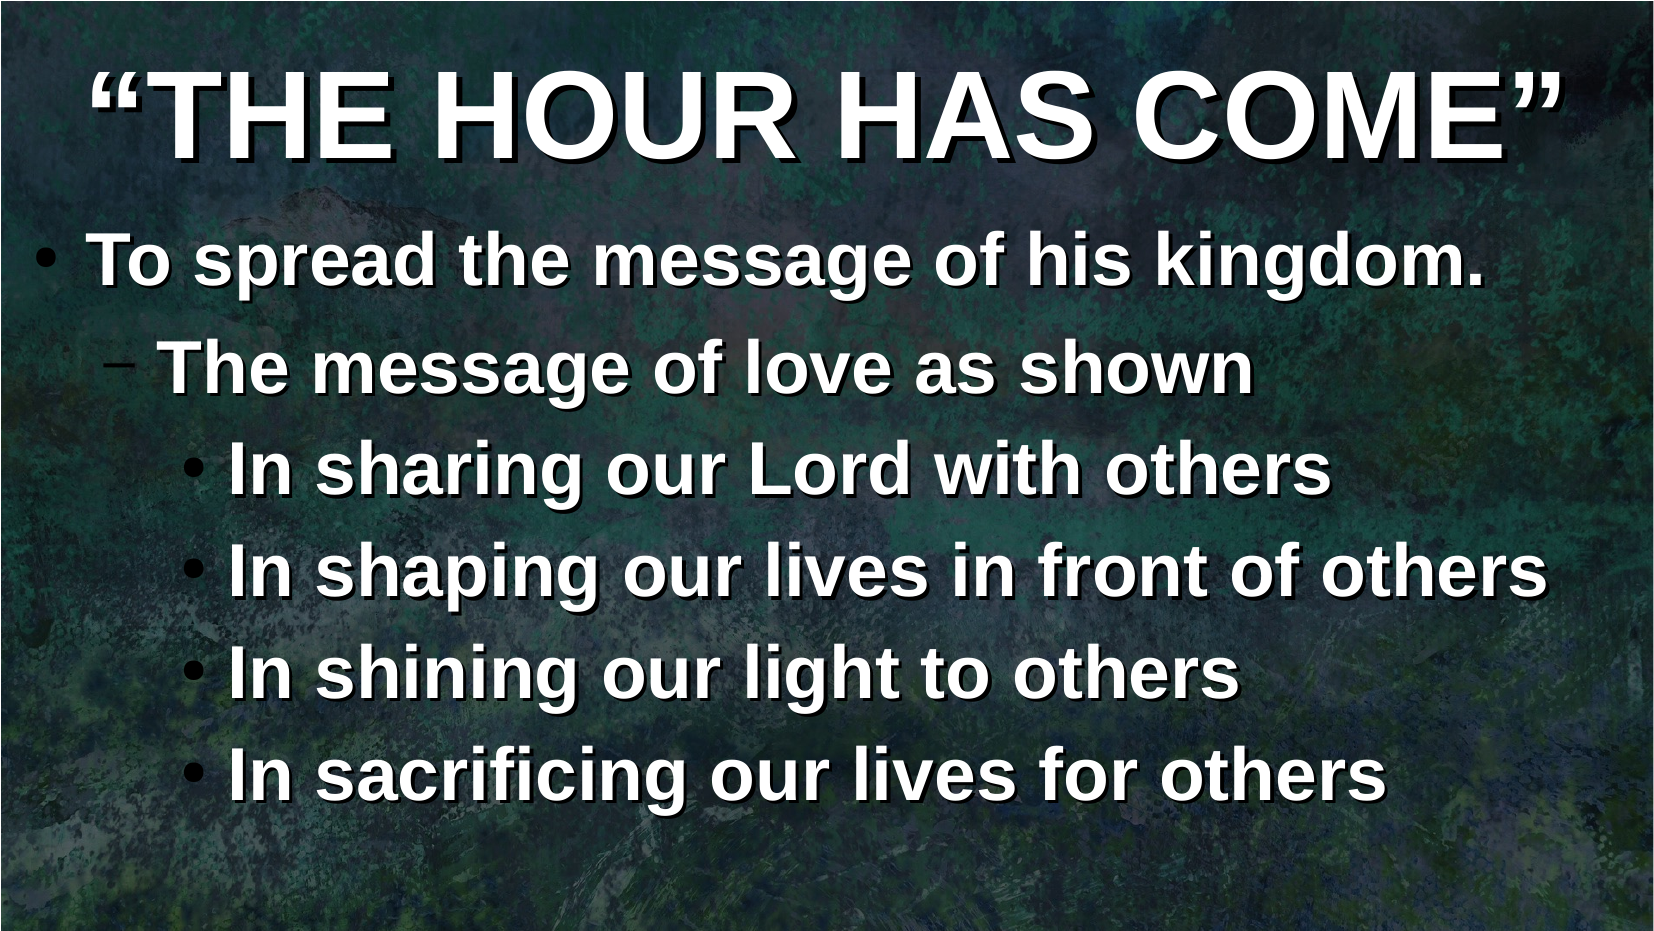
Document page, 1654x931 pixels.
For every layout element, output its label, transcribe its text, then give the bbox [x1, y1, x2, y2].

list To spread the message of his kingdom. The message of love as shown In sharing our Lord with others In shaping our lives in front of others In shining our light to others In sacrificing our lives for others [15, 217, 1651, 916]
title “THE HOUR HAS COME” [82, 37, 1571, 193]
picture [1, 1, 1654, 931]
